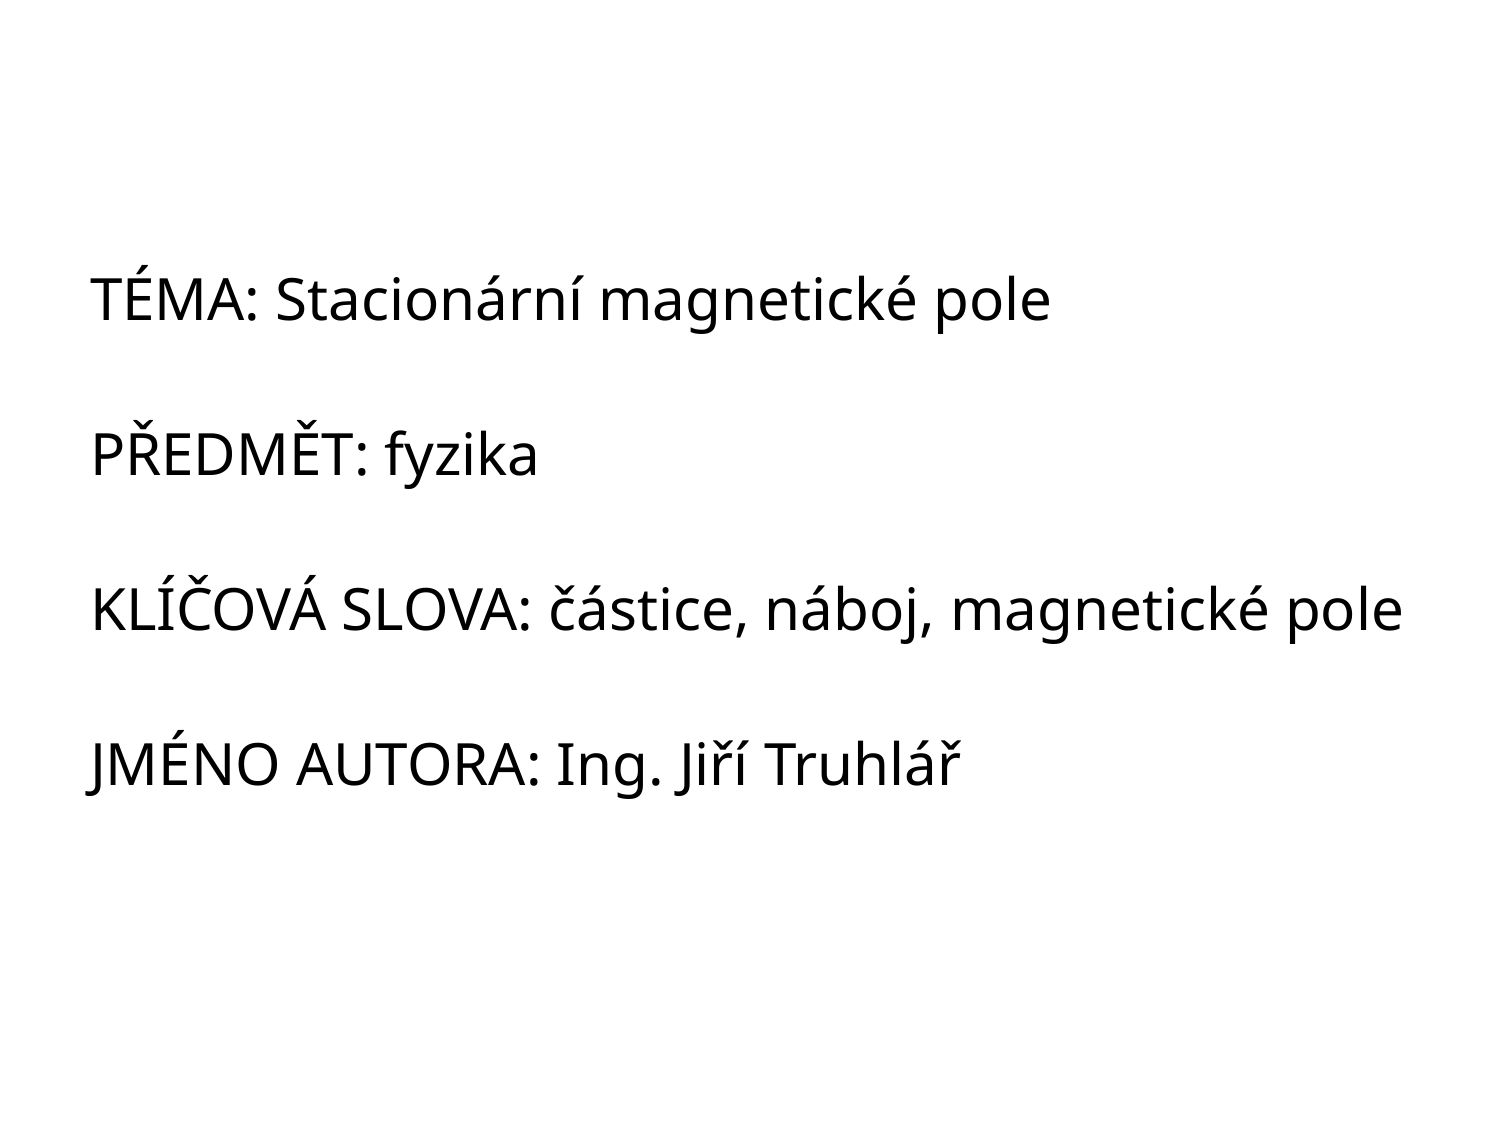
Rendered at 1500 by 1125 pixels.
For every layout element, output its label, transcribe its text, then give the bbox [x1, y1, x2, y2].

list TÉMA: Stacionární magnetické pole PŘEDMĚT: fyzika KLÍČOVÁ SLOVA: částice, náboj, magnetické pole JMÉNO AUTORA: Ing. Jiří Truhlář [75, 262, 1426, 1006]
